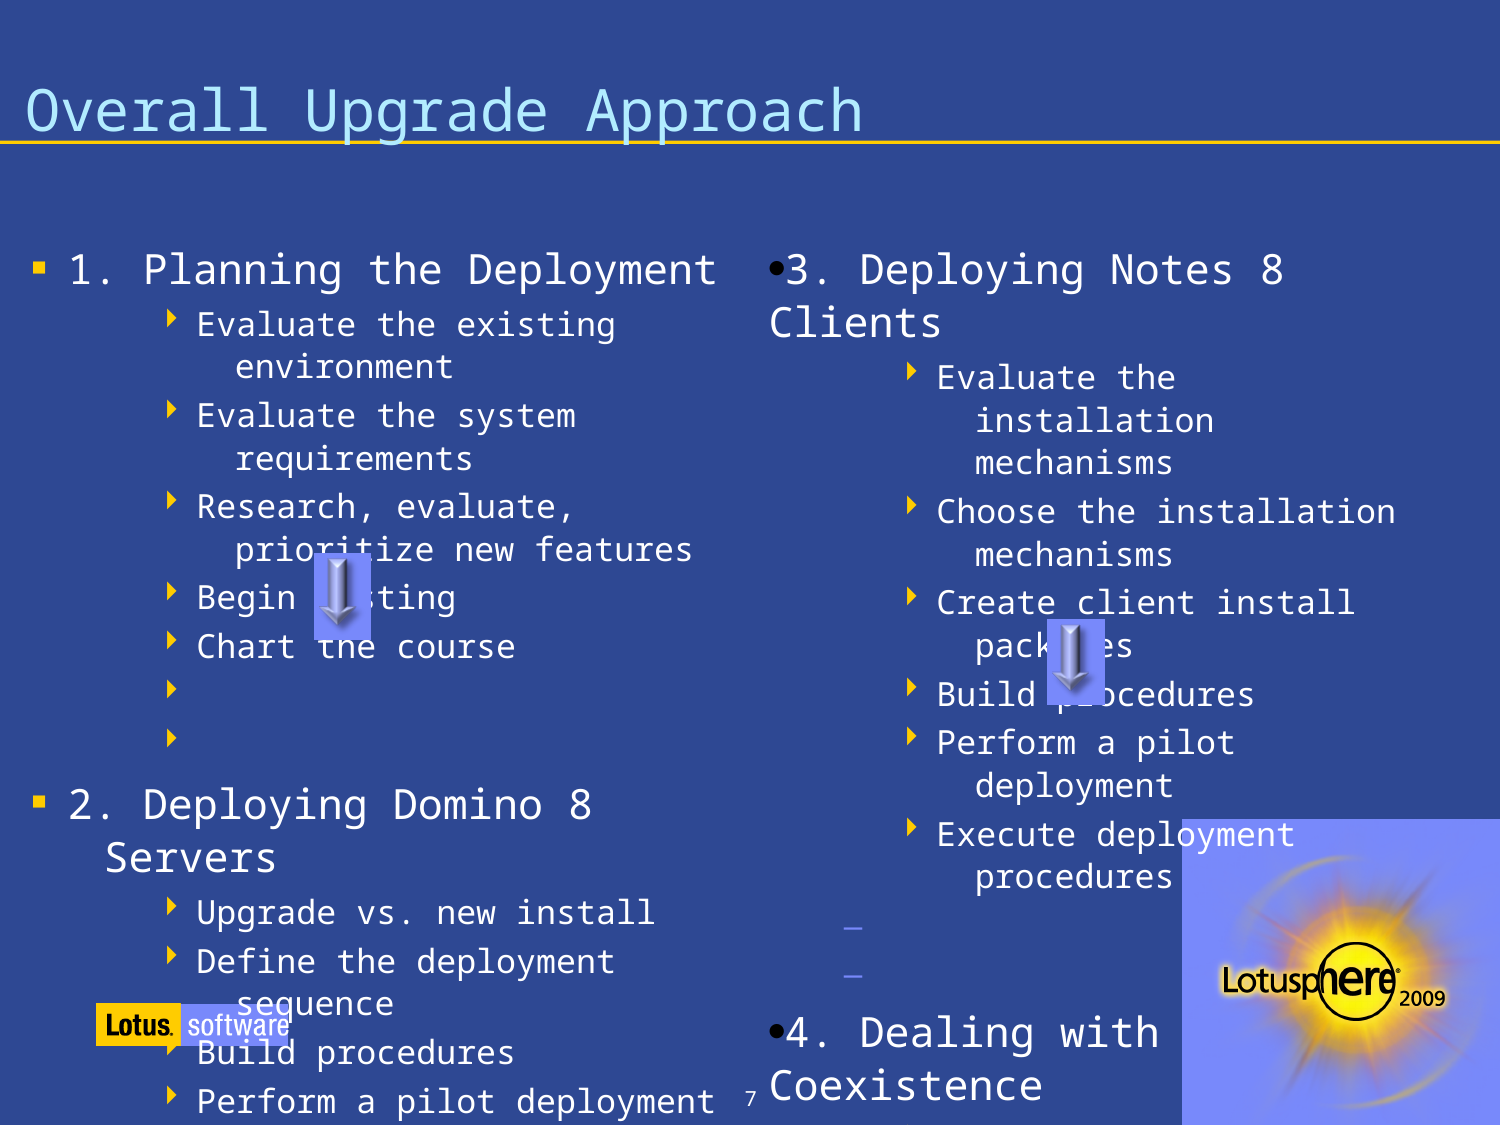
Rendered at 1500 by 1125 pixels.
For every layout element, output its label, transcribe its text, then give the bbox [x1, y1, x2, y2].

text_box [328, 560, 347, 641]
text_box 3. Deploying Notes 8 Clients Evaluate the installation mechanisms Choose the installation mechanisms Create client install packages Build procedures Perform a pilot deployment Execute deployment procedures 4. Dealing with Coexistence Templates and design elements System databases Existing applications New features [753, 234, 1427, 1058]
title Overall Upgrade Approach [25, 74, 1476, 165]
picture [1181, 818, 1500, 1125]
picture [313, 552, 372, 641]
text_box [1062, 625, 1081, 707]
list 1. Planning the Deployment Evaluate the existing environment Evaluate the system requirements Research, evaluate, prioritize new features Begin testing Chart the course 2. Deploying Domino 8 Servers Upgrade vs. new install Define the deployment sequence Build procedures Perform a pilot deployment Execute deployment procedures [28, 234, 753, 1058]
picture [1046, 619, 1105, 706]
